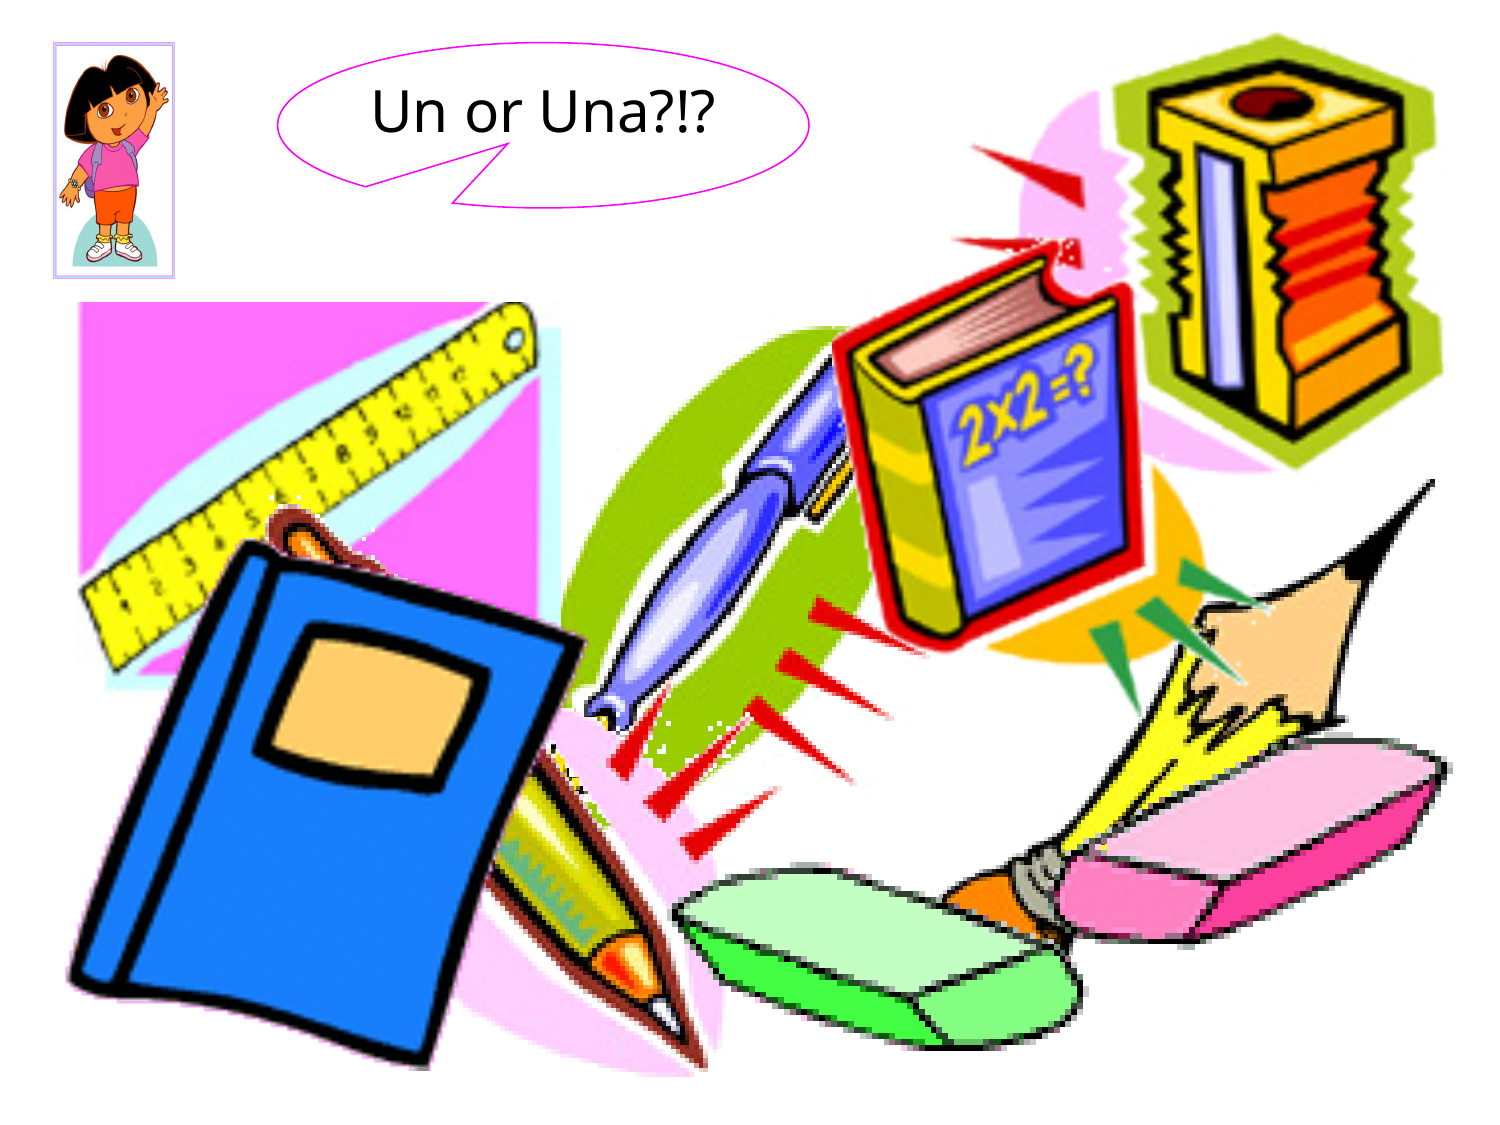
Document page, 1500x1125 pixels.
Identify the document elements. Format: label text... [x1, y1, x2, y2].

picture [53, 42, 175, 279]
text_box Un or Una?!? [277, 42, 810, 208]
picture [64, 30, 1459, 1082]
